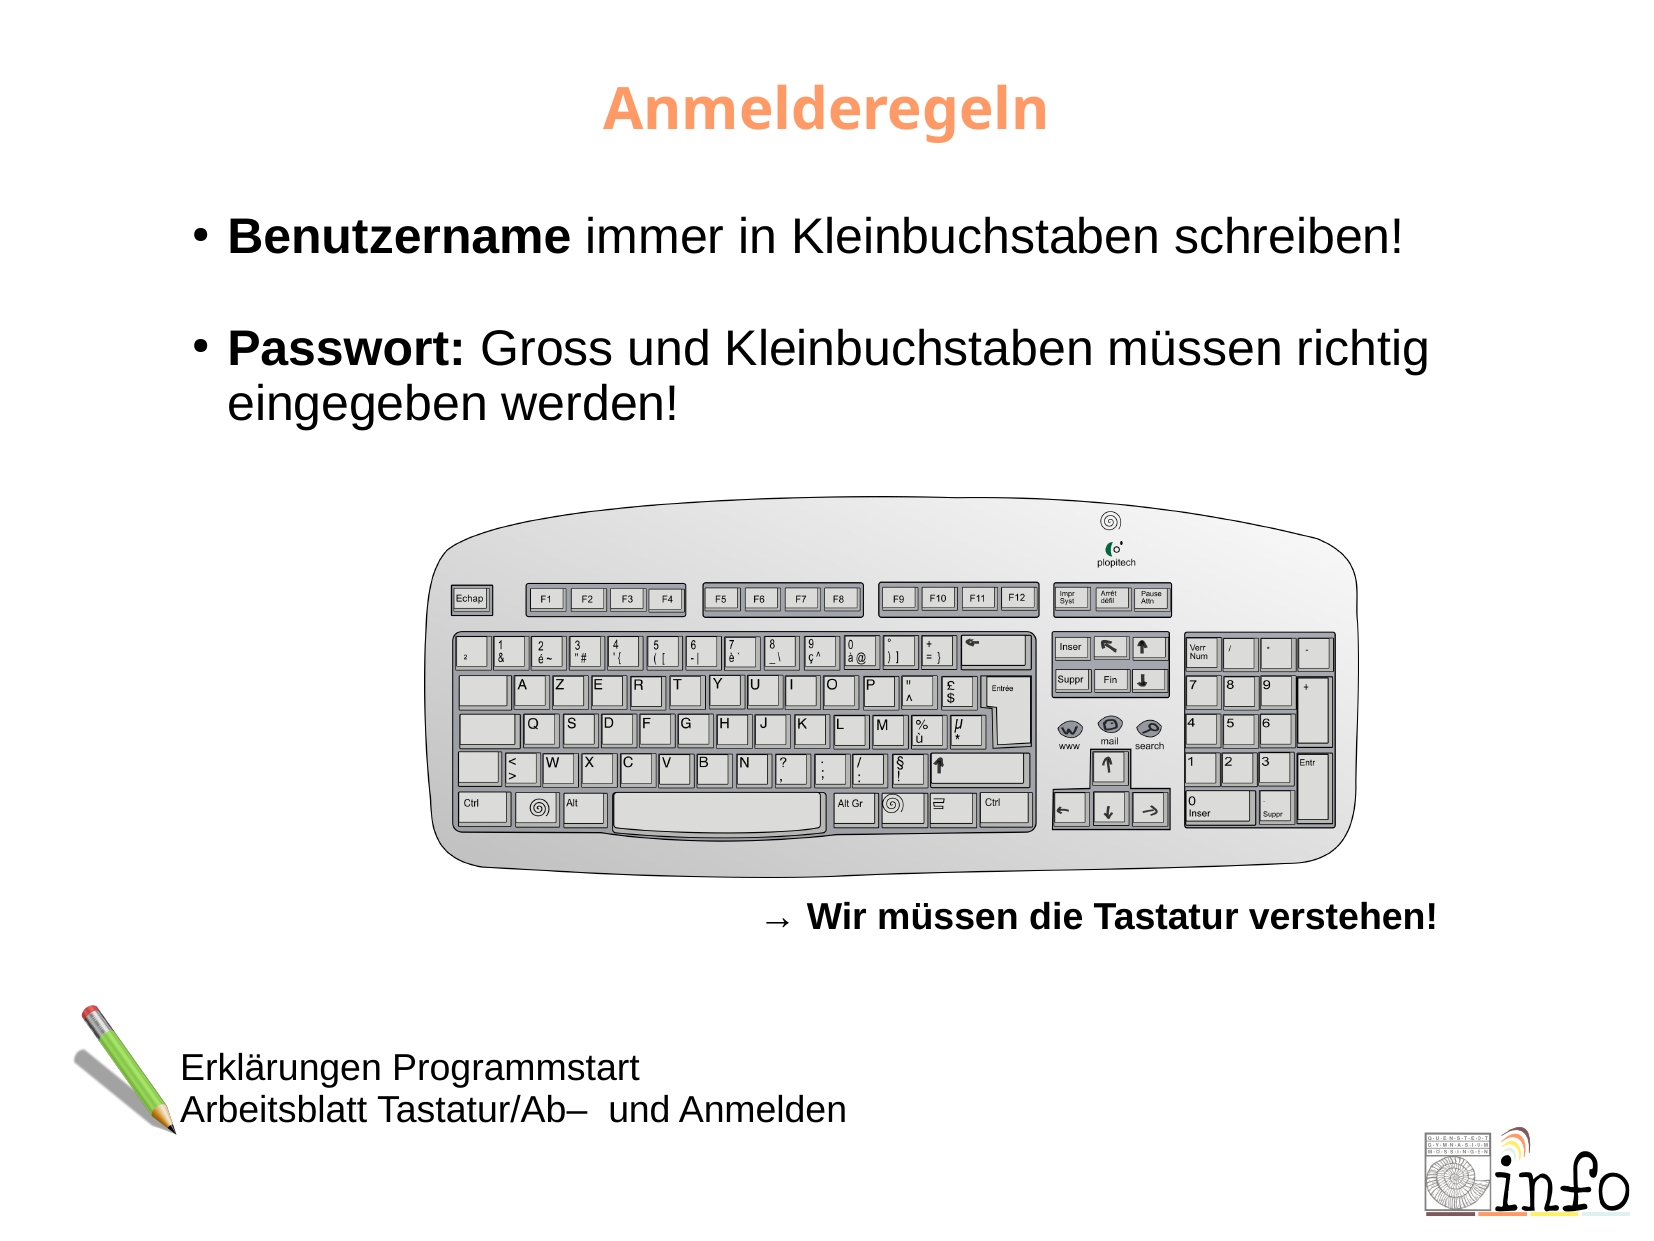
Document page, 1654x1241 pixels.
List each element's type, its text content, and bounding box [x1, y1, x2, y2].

text_box → Wir müssen die Tastatur verstehen! [744, 888, 1454, 945]
text_box Benutzername immer in Kleinbuchstaben schreiben! Passwort: Gross und Kleinbuchstaben müssen richtig eingegeben werden! [177, 200, 1460, 439]
title Anmelderegeln [82, 49, 1571, 166]
text_box Erklärungen Programmstart Arbeitsblatt Tastatur/Ab– und Anmelden [165, 1039, 1477, 1139]
picture [72, 1003, 178, 1136]
picture [424, 496, 1359, 878]
picture [1418, 1127, 1630, 1217]
